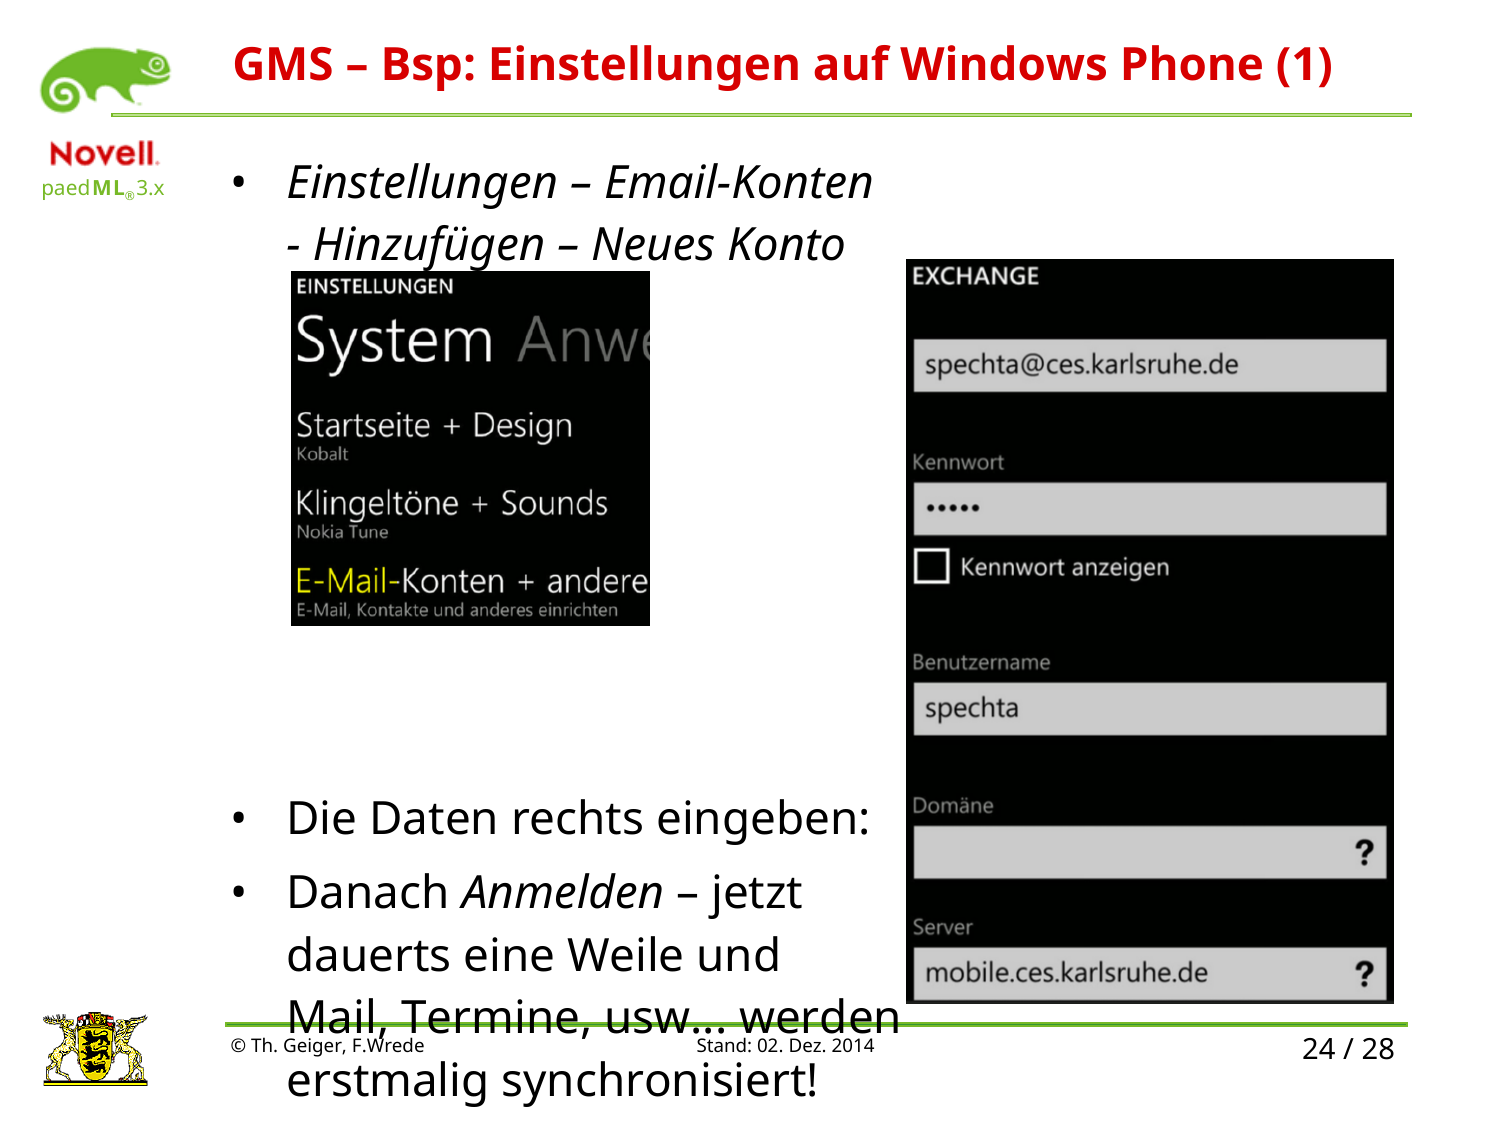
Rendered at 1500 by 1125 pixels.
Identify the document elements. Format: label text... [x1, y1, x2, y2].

title GMS – Bsp: Einstellungen auf Windows Phone (1) [232, 0, 1388, 126]
list Einstellungen – Email-Konten - Hinzufügen – Neues Konto Die Daten rechts eingeben: Danach Anmelden – jetzt dauerts eine Weile und Mail, Termine, usw... werden erstmalig synchronisiert! [230, 149, 1388, 1002]
picture [41, 1011, 148, 1088]
picture [26, 30, 184, 188]
picture [291, 271, 650, 627]
picture [906, 259, 1394, 1004]
